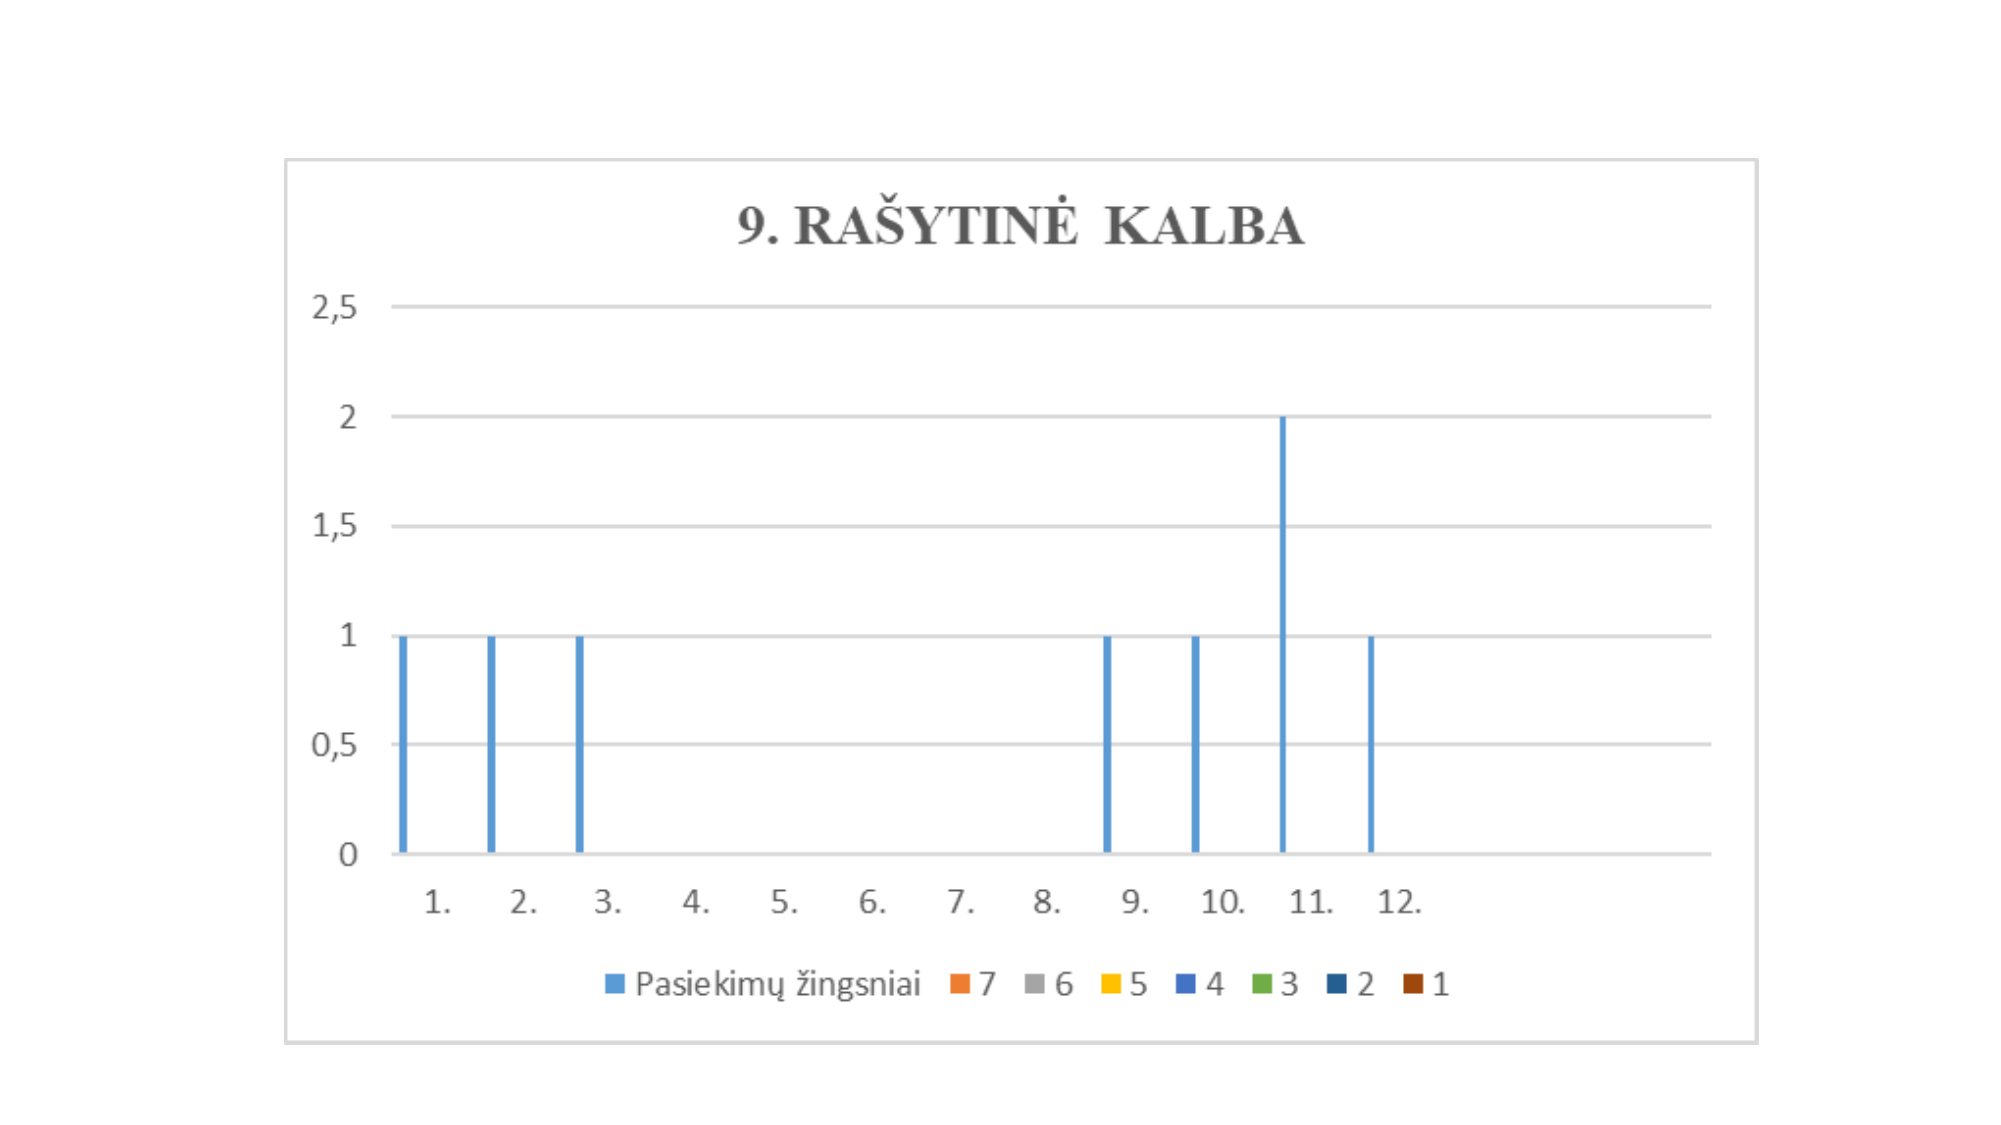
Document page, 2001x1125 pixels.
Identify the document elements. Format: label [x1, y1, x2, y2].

picture [284, 158, 1759, 1045]
